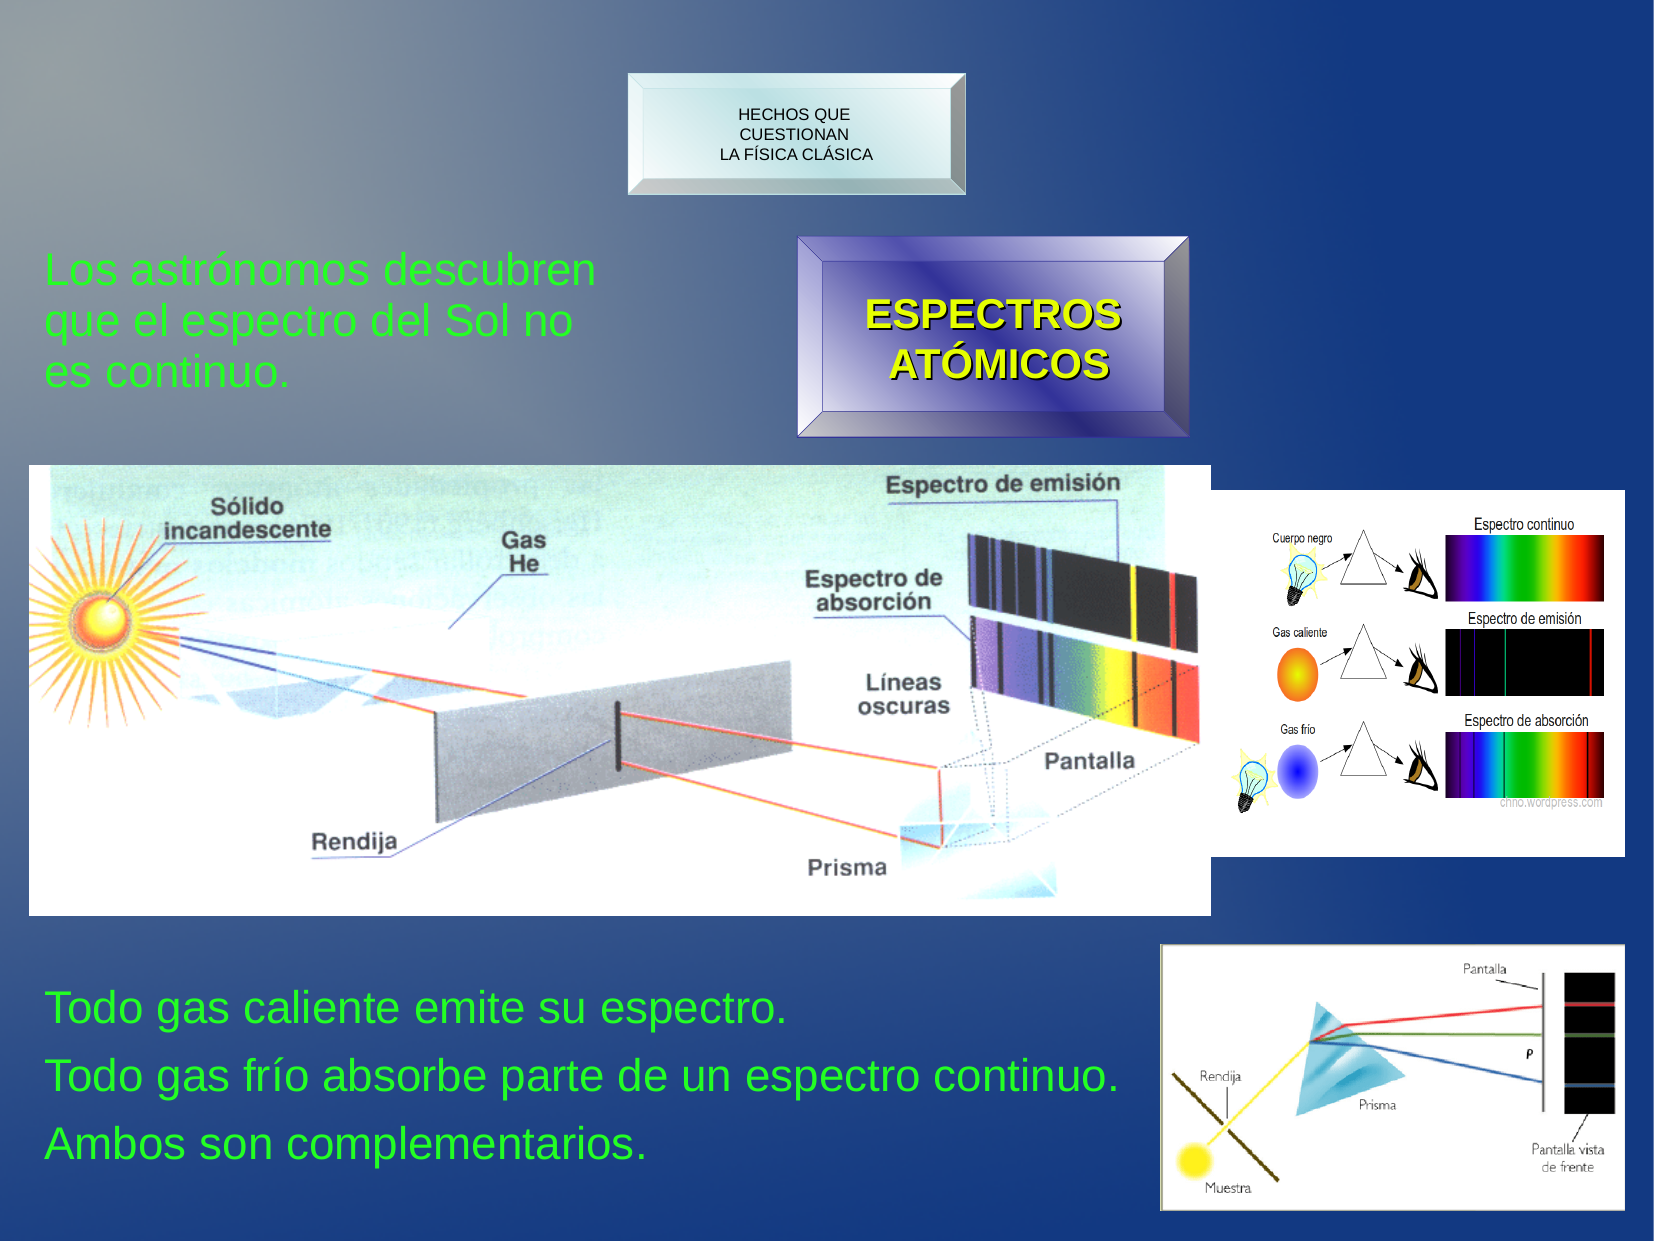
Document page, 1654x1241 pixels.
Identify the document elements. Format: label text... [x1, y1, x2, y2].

text_box HECHOS QUE CUESTIONAN LA FÍSICA CLÁSICA [644, 89, 950, 178]
text_box Los astrónomos descubren que el espectro del Sol no es continuo. [29, 236, 621, 405]
picture [0, 0, 1654, 1241]
text_box ESPECTROS ATÓMICOS [823, 262, 1164, 411]
text_box Todo gas caliente emite su espectro. Todo gas frío absorbe parte de un espectro continuo. Ambos son complementarios. [29, 974, 1160, 1177]
